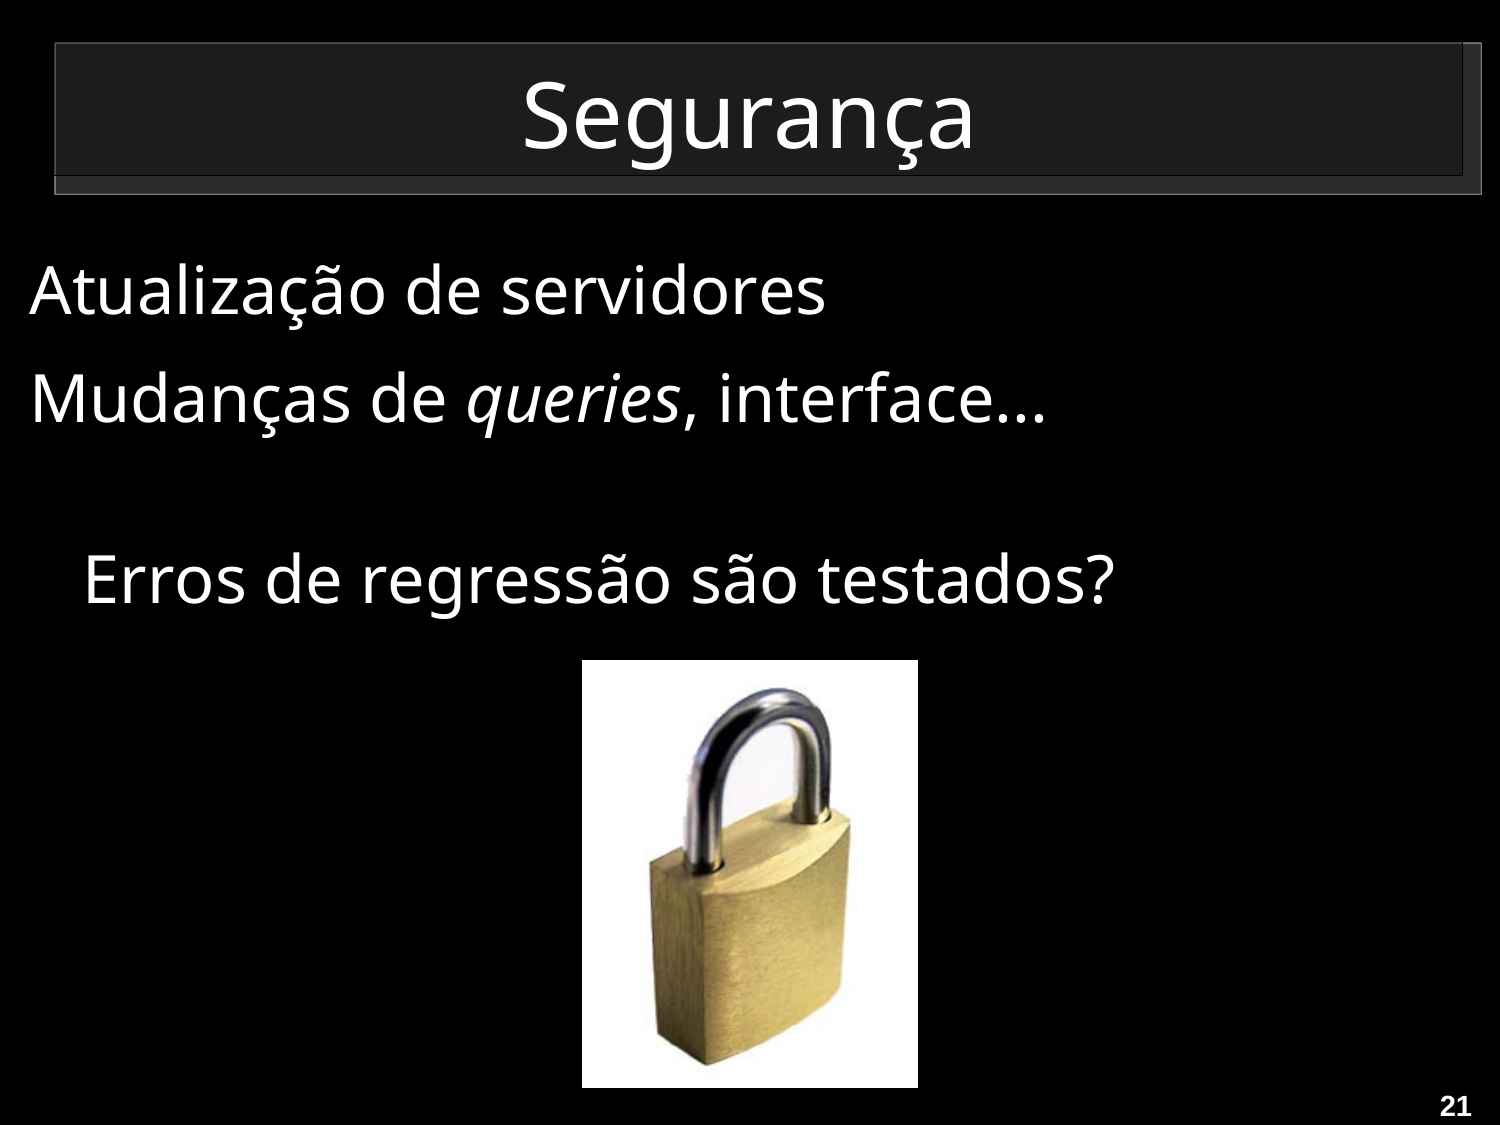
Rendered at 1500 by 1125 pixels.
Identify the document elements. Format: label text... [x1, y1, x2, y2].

title Segurança [29, 38, 1470, 188]
picture [582, 660, 918, 1088]
list Atualização de servidores Mudanças de queries, interface... Erros de regressão são testados? [29, 243, 1470, 1031]
